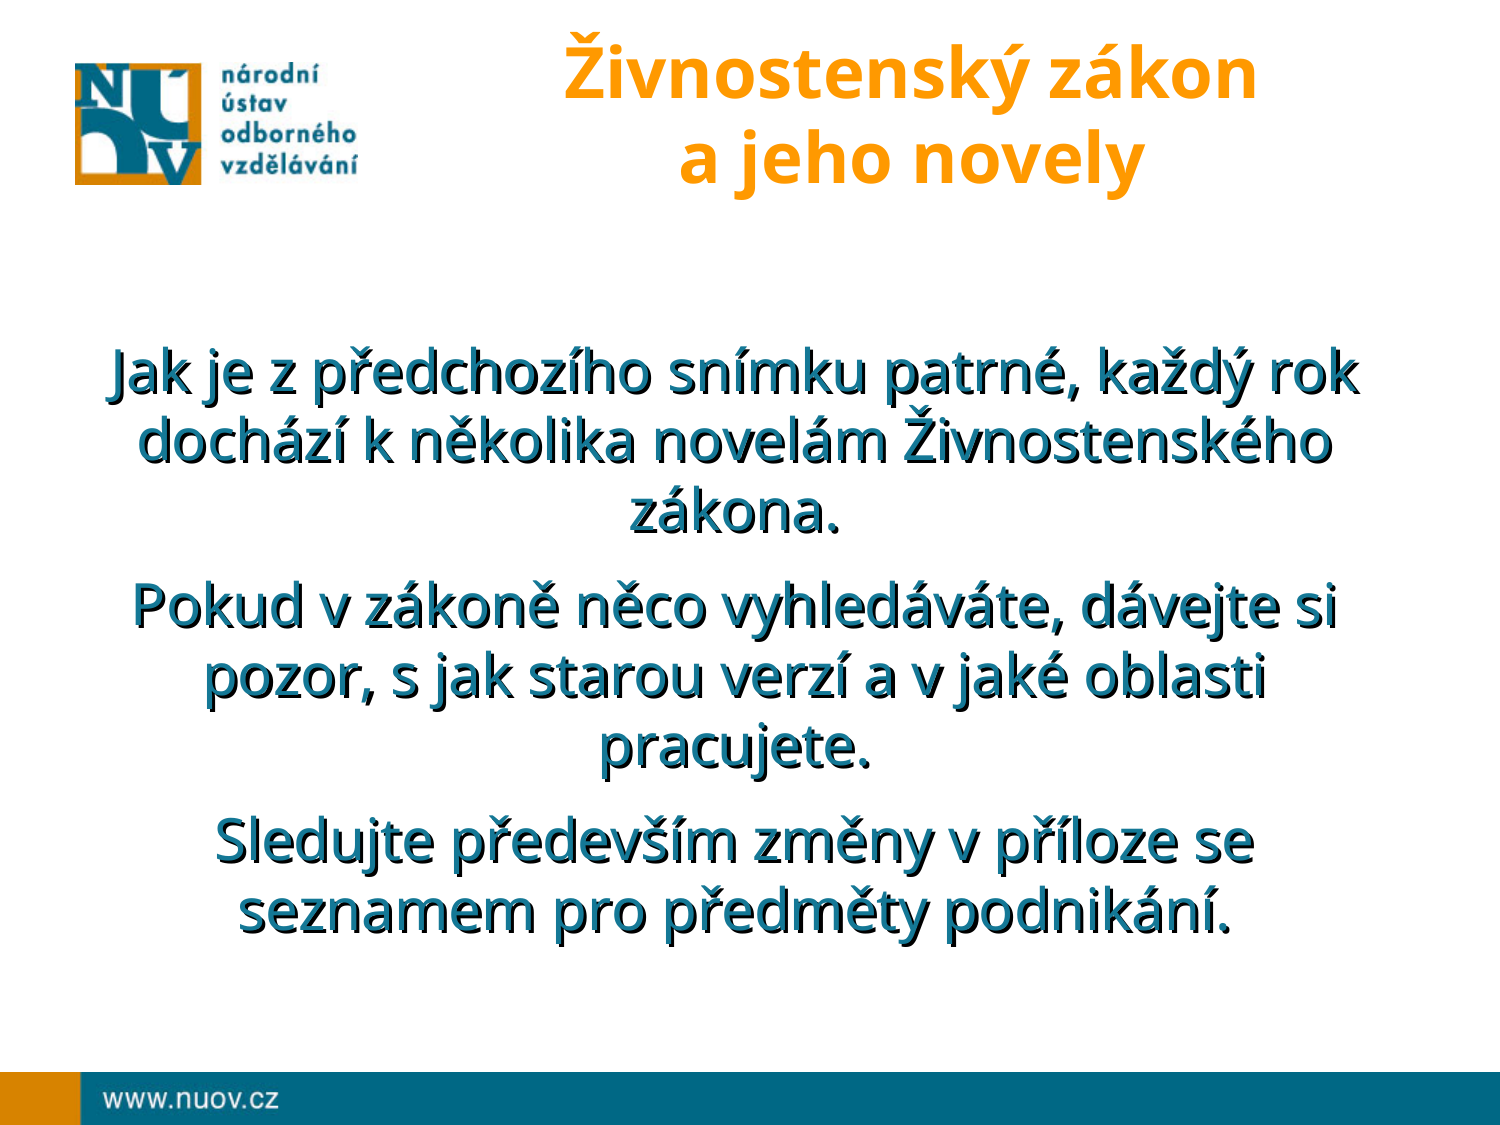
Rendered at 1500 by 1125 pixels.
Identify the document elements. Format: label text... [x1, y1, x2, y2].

text_box [75, 62, 358, 185]
title Živnostenský zákon a jeho novely [399, 20, 1425, 205]
text_box [0, 1072, 1500, 1125]
text_box Jak je z předchozího snímku patrné, každý rok dochází k několika novelám Živnostenského zákona. Pokud v zákoně něco vyhledáváte, dávejte si pozor, s jak starou verzí a v jaké oblasti pracujete. Sledujte především změny v příloze se seznamem pro předměty podnikání. [74, 324, 1394, 951]
